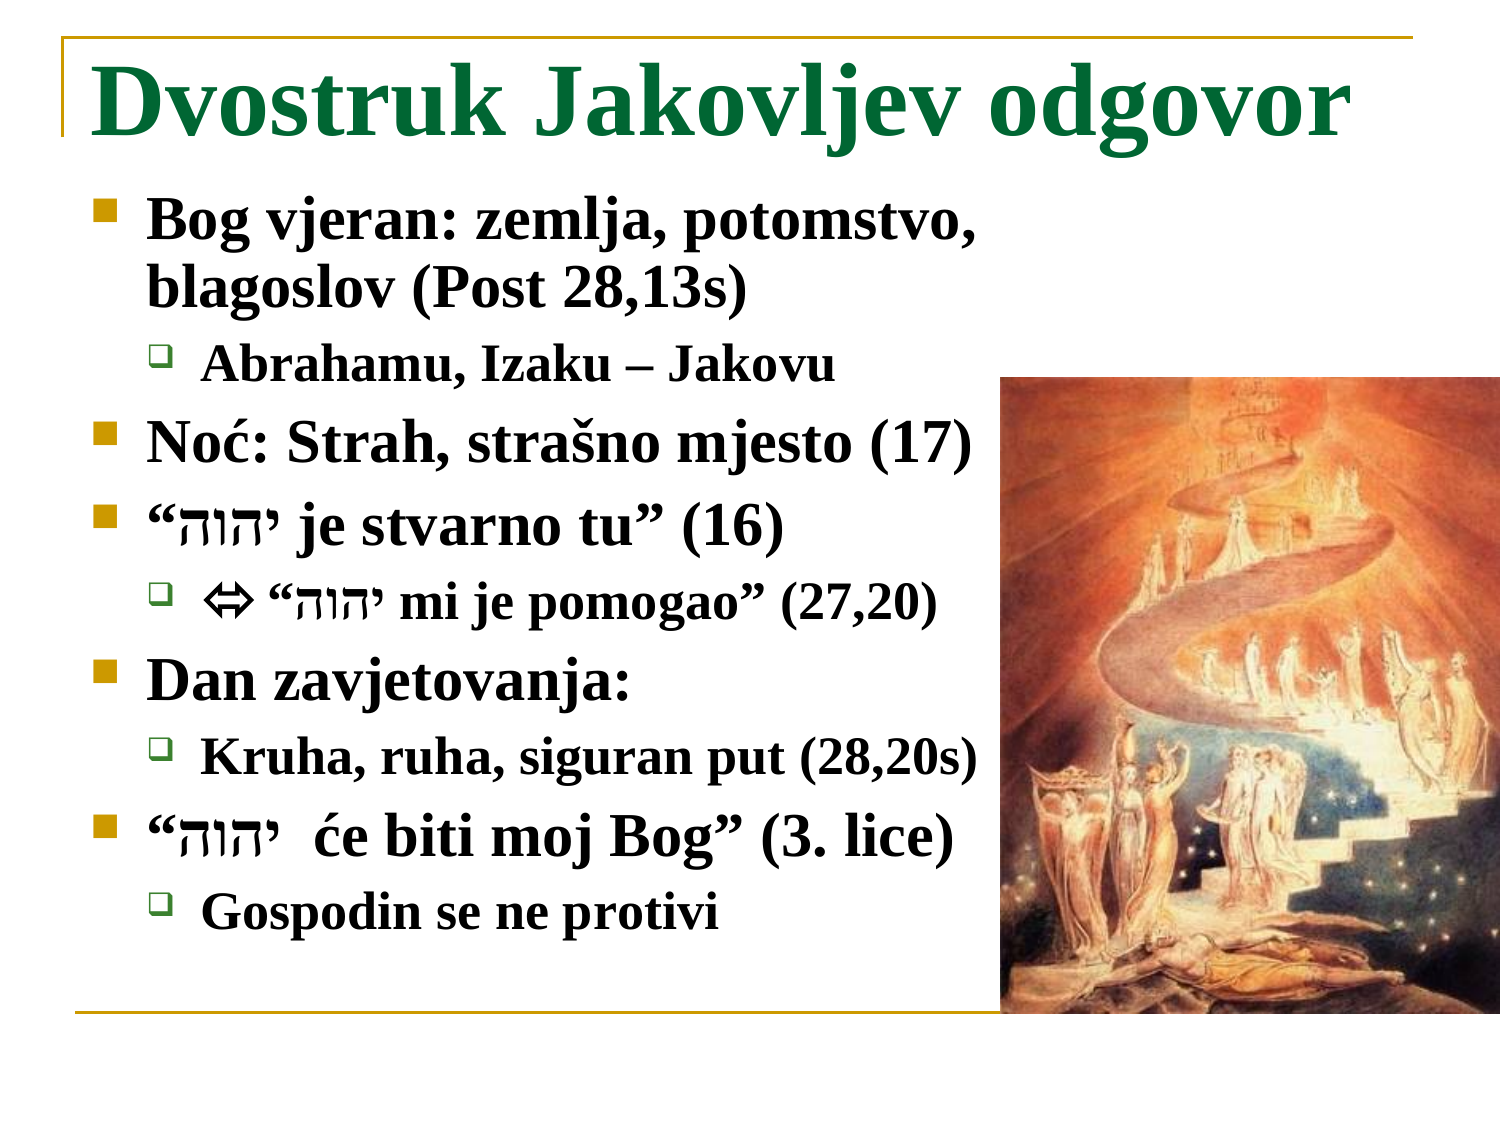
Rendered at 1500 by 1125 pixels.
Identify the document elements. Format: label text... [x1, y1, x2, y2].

title Dvostruk Jakovljev odgovor [75, 45, 1426, 164]
picture [1000, 377, 1500, 1015]
list Bog vjeran: zemlja, potomstvo, blagoslov (Post 28,13s) Abrahamu, Izaku – Jakovu Noć: Strah, strašno mjesto (17) “יהוה je stvarno tu” (16)  “יהוה mi je pomogao” (27,20) Dan zavjetovanja: Kruha, ruha, siguran put (28,20s) “יהוה će biti moj Bog” (3. lice) Gospodin se ne protivi [75, 178, 1500, 1013]
